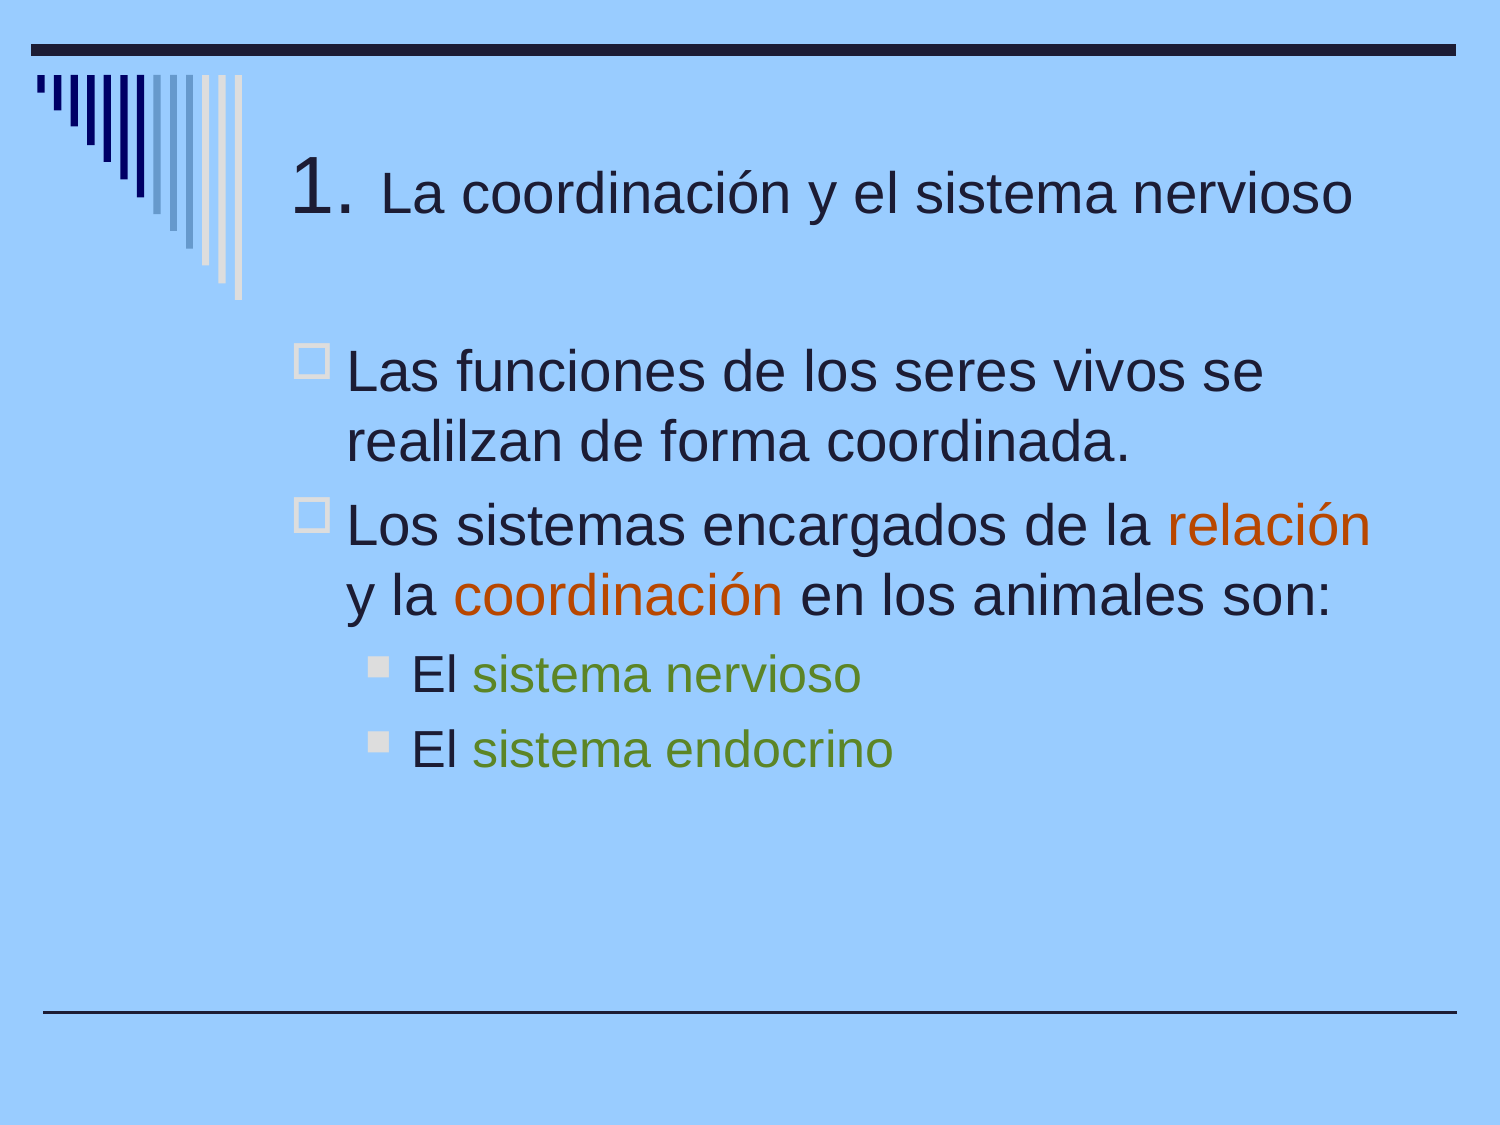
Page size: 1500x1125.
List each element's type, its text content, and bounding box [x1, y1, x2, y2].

title 1. La coordinación y el sistema nervioso [274, 75, 1425, 288]
list Las funciones de los seres vivos se realilzan de forma coordinada. Los sistemas encargados de la relación y la coordinación en los animales son: El sistema nervioso El sistema endocrino [274, 324, 1425, 1001]
